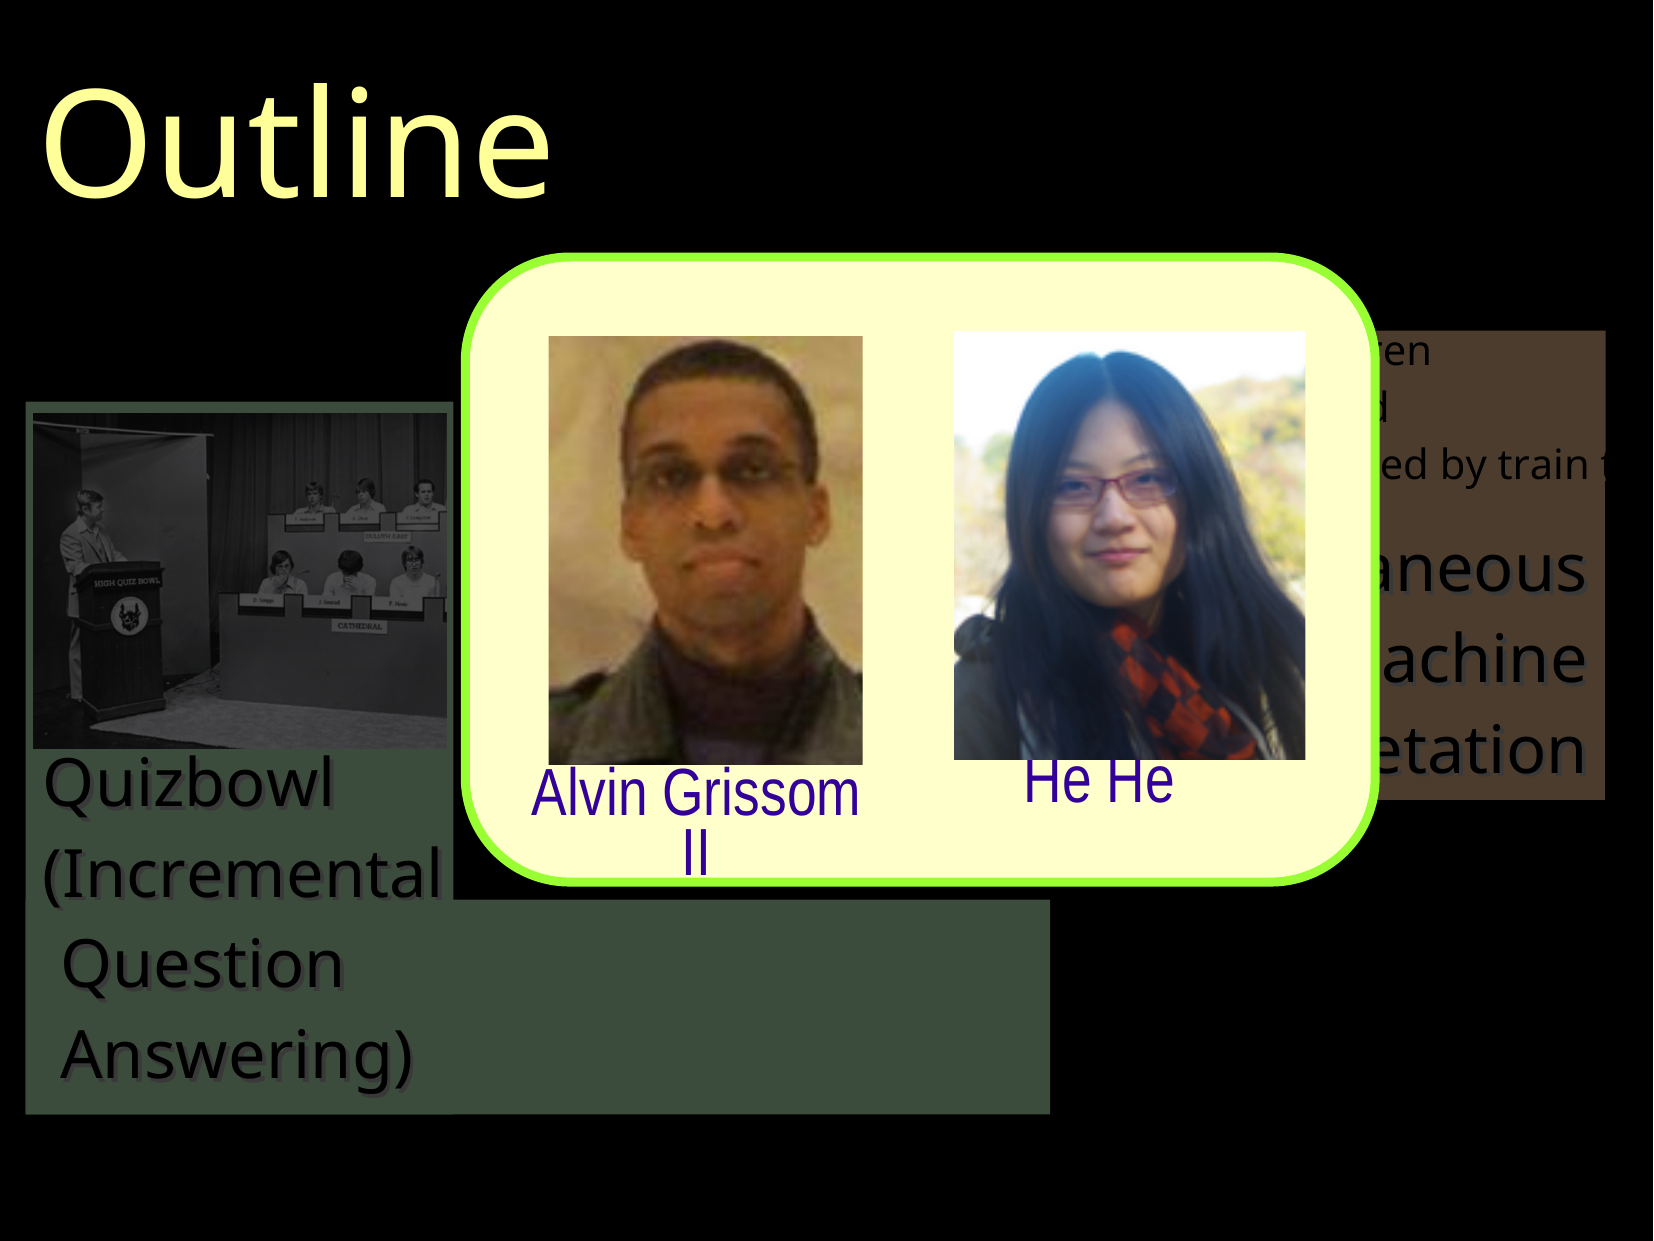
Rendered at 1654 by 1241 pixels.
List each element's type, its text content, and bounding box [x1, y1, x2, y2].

text_box Outline [37, 37, 495, 238]
text_box He He [884, 755, 1315, 923]
picture [954, 331, 1306, 760]
text_box Alvin Grissom II [529, 767, 864, 879]
picture [548, 336, 863, 765]
text_box [0, 0, 1653, 1241]
